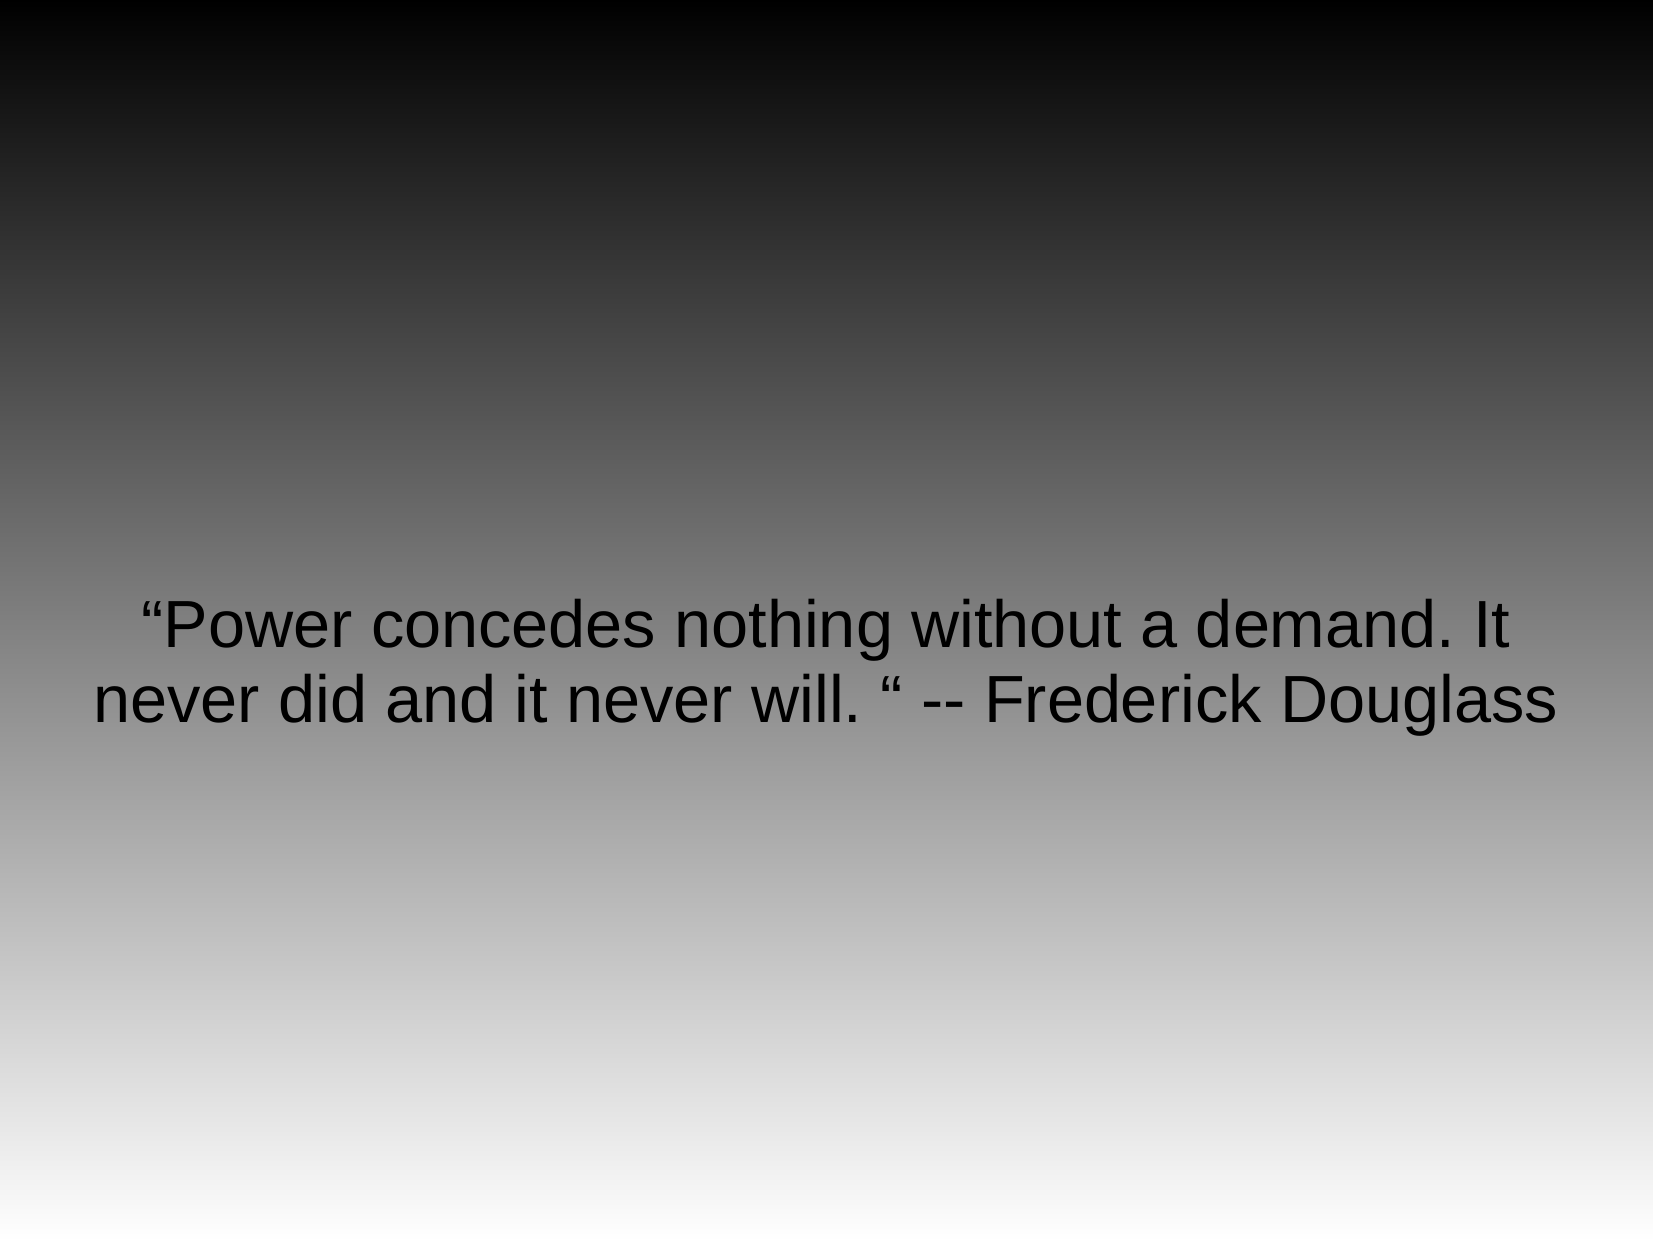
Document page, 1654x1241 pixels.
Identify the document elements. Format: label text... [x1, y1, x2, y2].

subtitle “Power concedes nothing without a demand. It never did and it never will. “ -- Frederick Douglass [82, 297, 1571, 1102]
